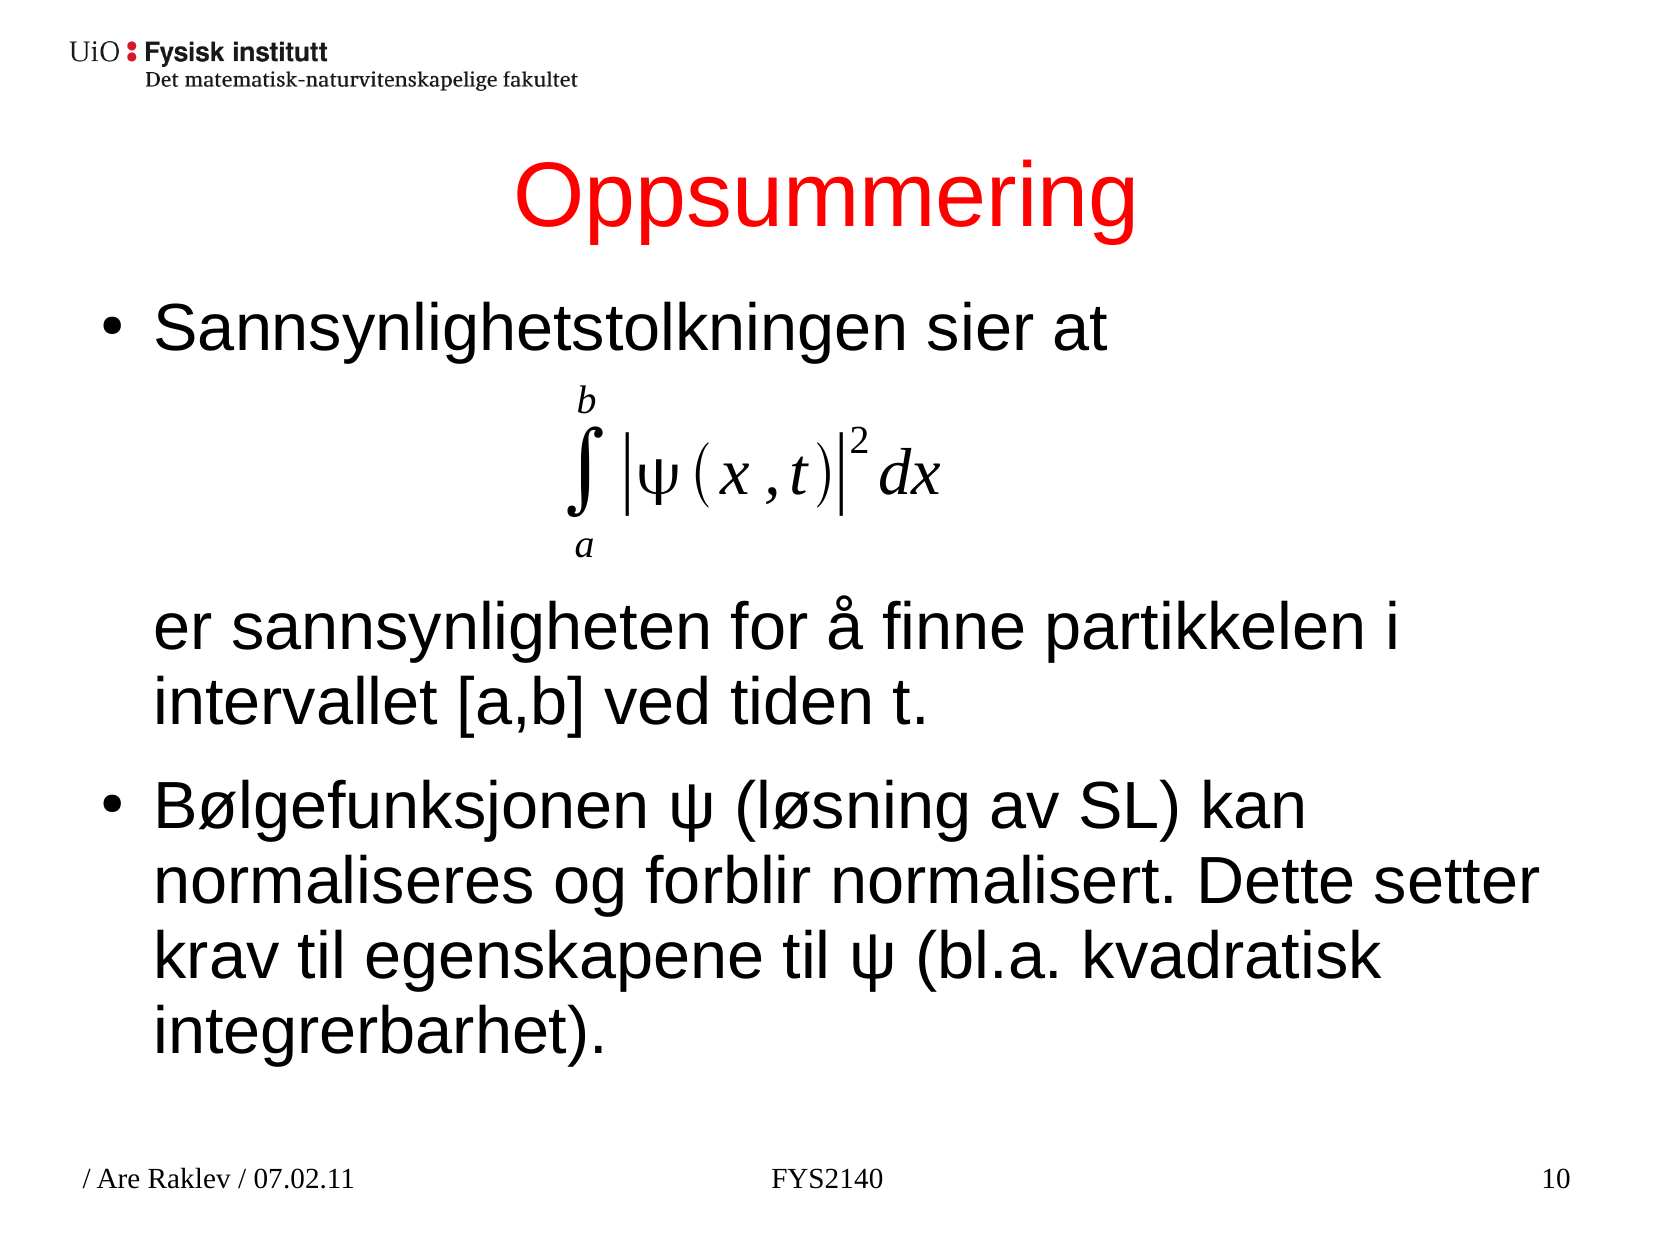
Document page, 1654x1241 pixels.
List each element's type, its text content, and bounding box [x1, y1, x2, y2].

chart [551, 378, 947, 567]
picture [68, 37, 581, 93]
list Sannsynlighetstolkningen sier at er sannsynligheten for å finne partikkelen i intervallet [a,b] ved tiden t. Bølgefunksjonen ψ (løsning av SL) kan normaliseres og forblir normalisert. Dette setter krav til egenskapene til ψ (bl.a. kvadratisk integrerbarhet). [82, 290, 1613, 1094]
title Oppsummering [82, 90, 1571, 290]
